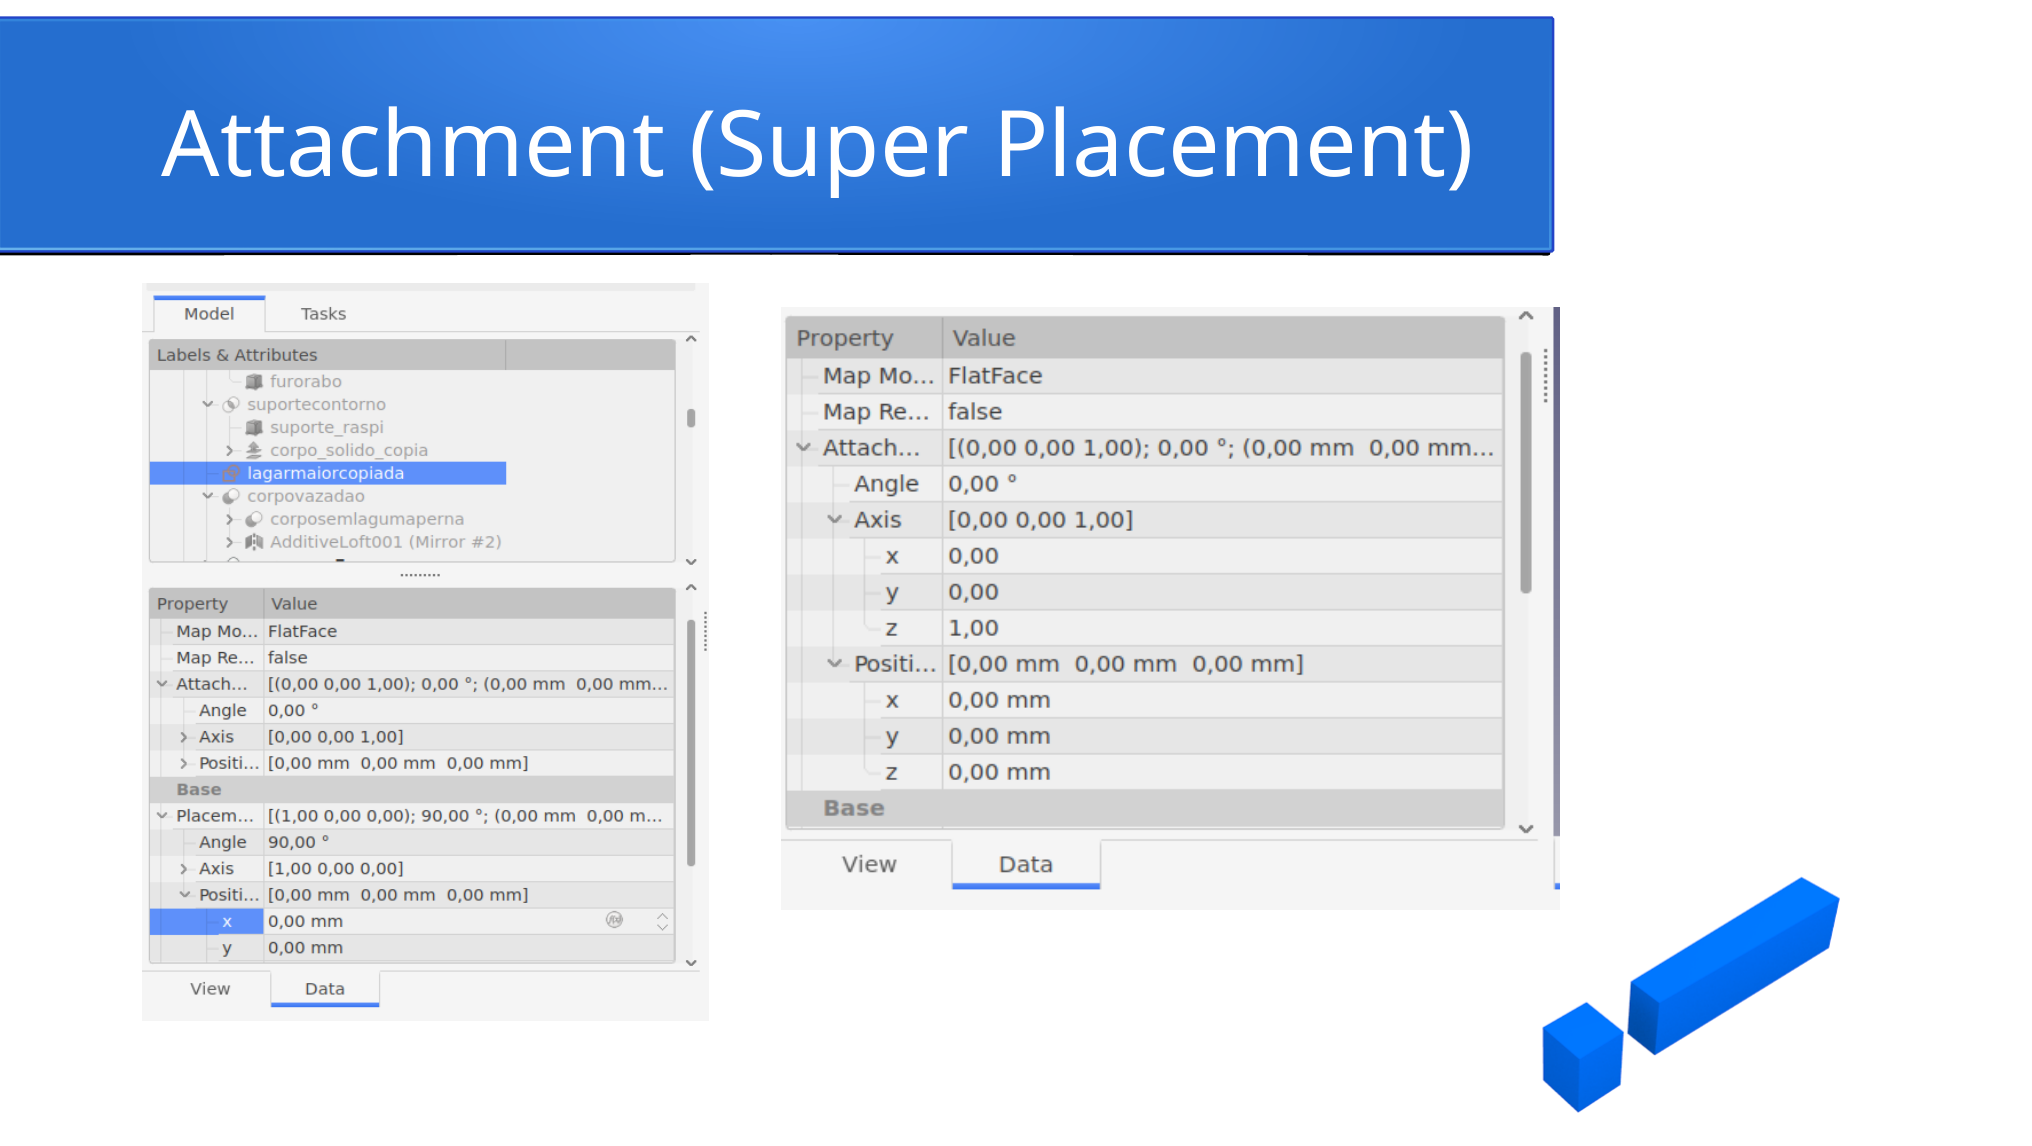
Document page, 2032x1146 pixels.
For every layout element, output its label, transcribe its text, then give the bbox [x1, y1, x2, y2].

title Attachment (Super Placement) [101, 28, 1536, 255]
picture [142, 283, 709, 1021]
picture [781, 307, 2032, 1143]
